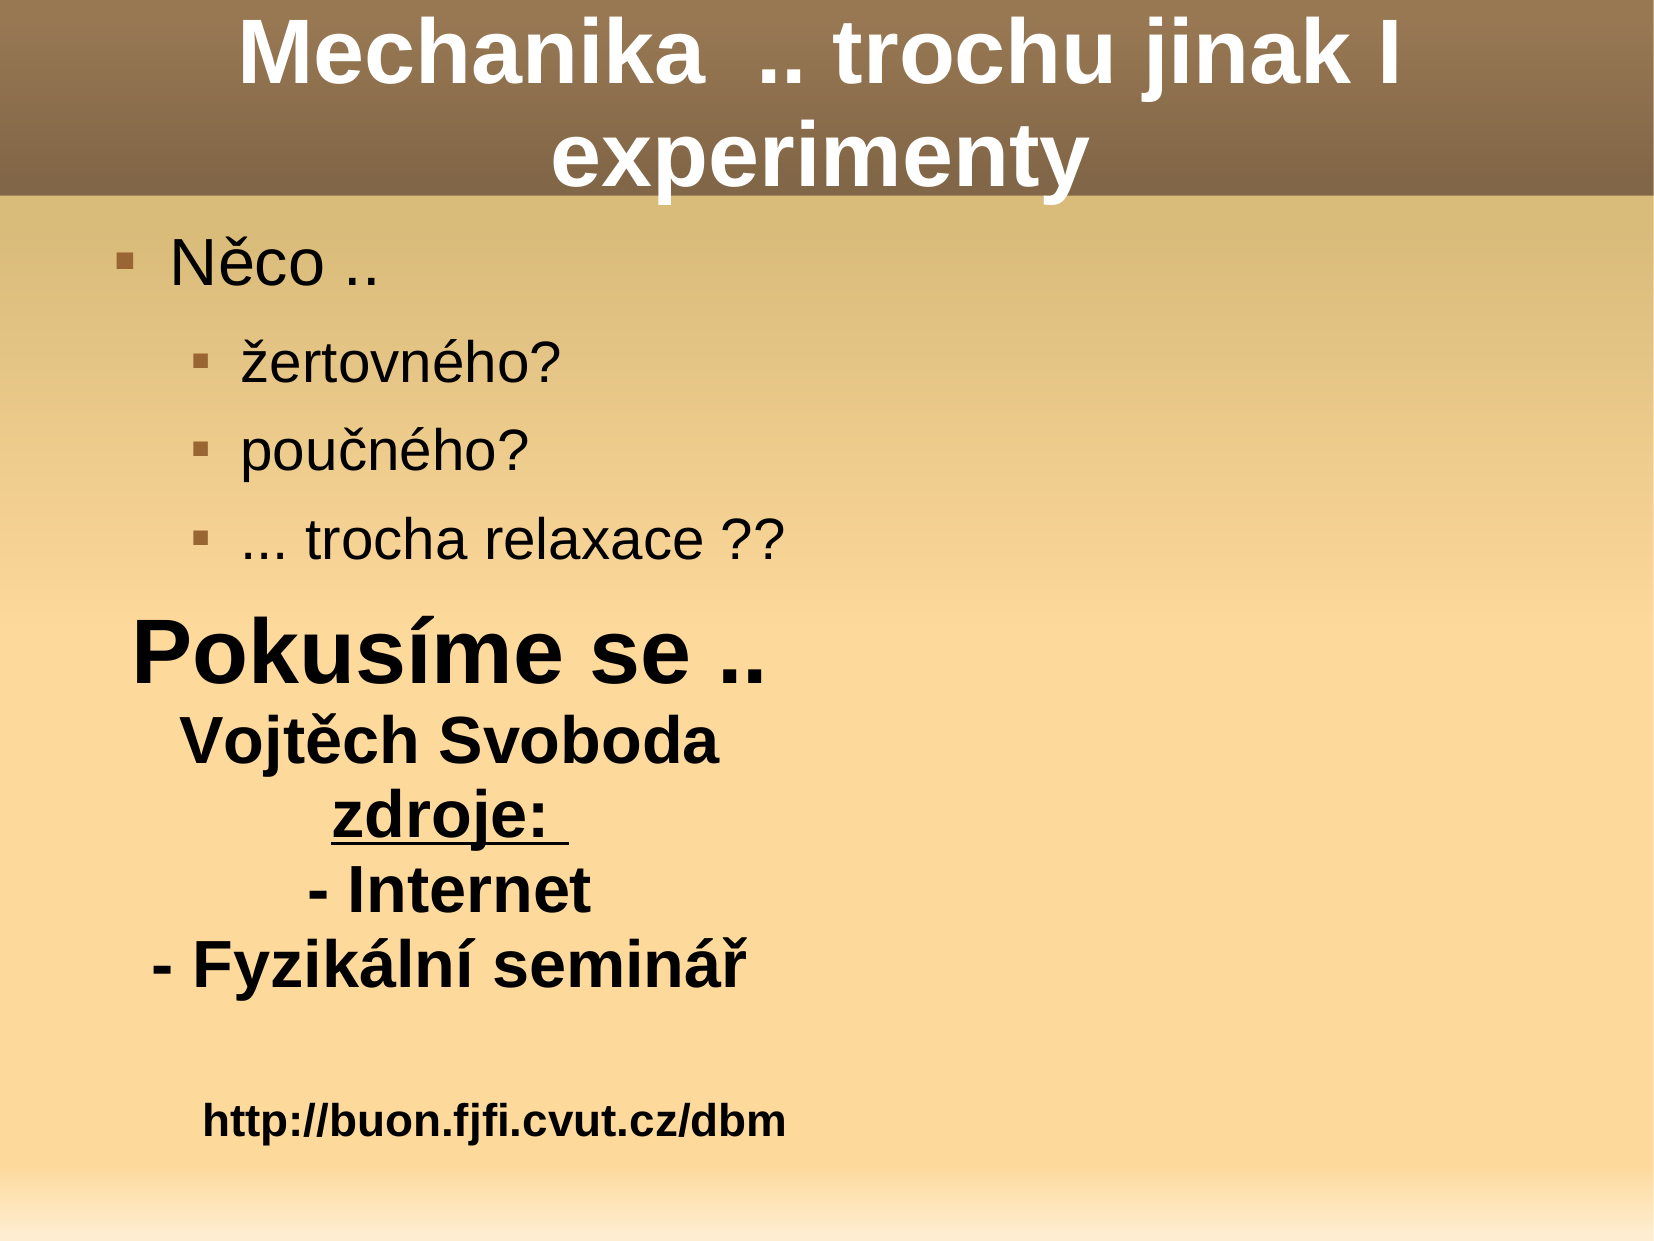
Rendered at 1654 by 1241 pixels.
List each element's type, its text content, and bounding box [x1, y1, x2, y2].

picture [0, 0, 1654, 1241]
title Mechanika .. trochu jinak I experimenty [76, 0, 1565, 208]
list Něco .. žertovného? poučného? ... trocha relaxace ?? [98, 225, 826, 600]
text_box http://buon.fjfi.cvut.cz/dbm [187, 1087, 698, 1162]
title Pokusíme se .. Vojtěch Svoboda zdroje: - Internet - Fyzikální seminář [75, 600, 826, 1002]
